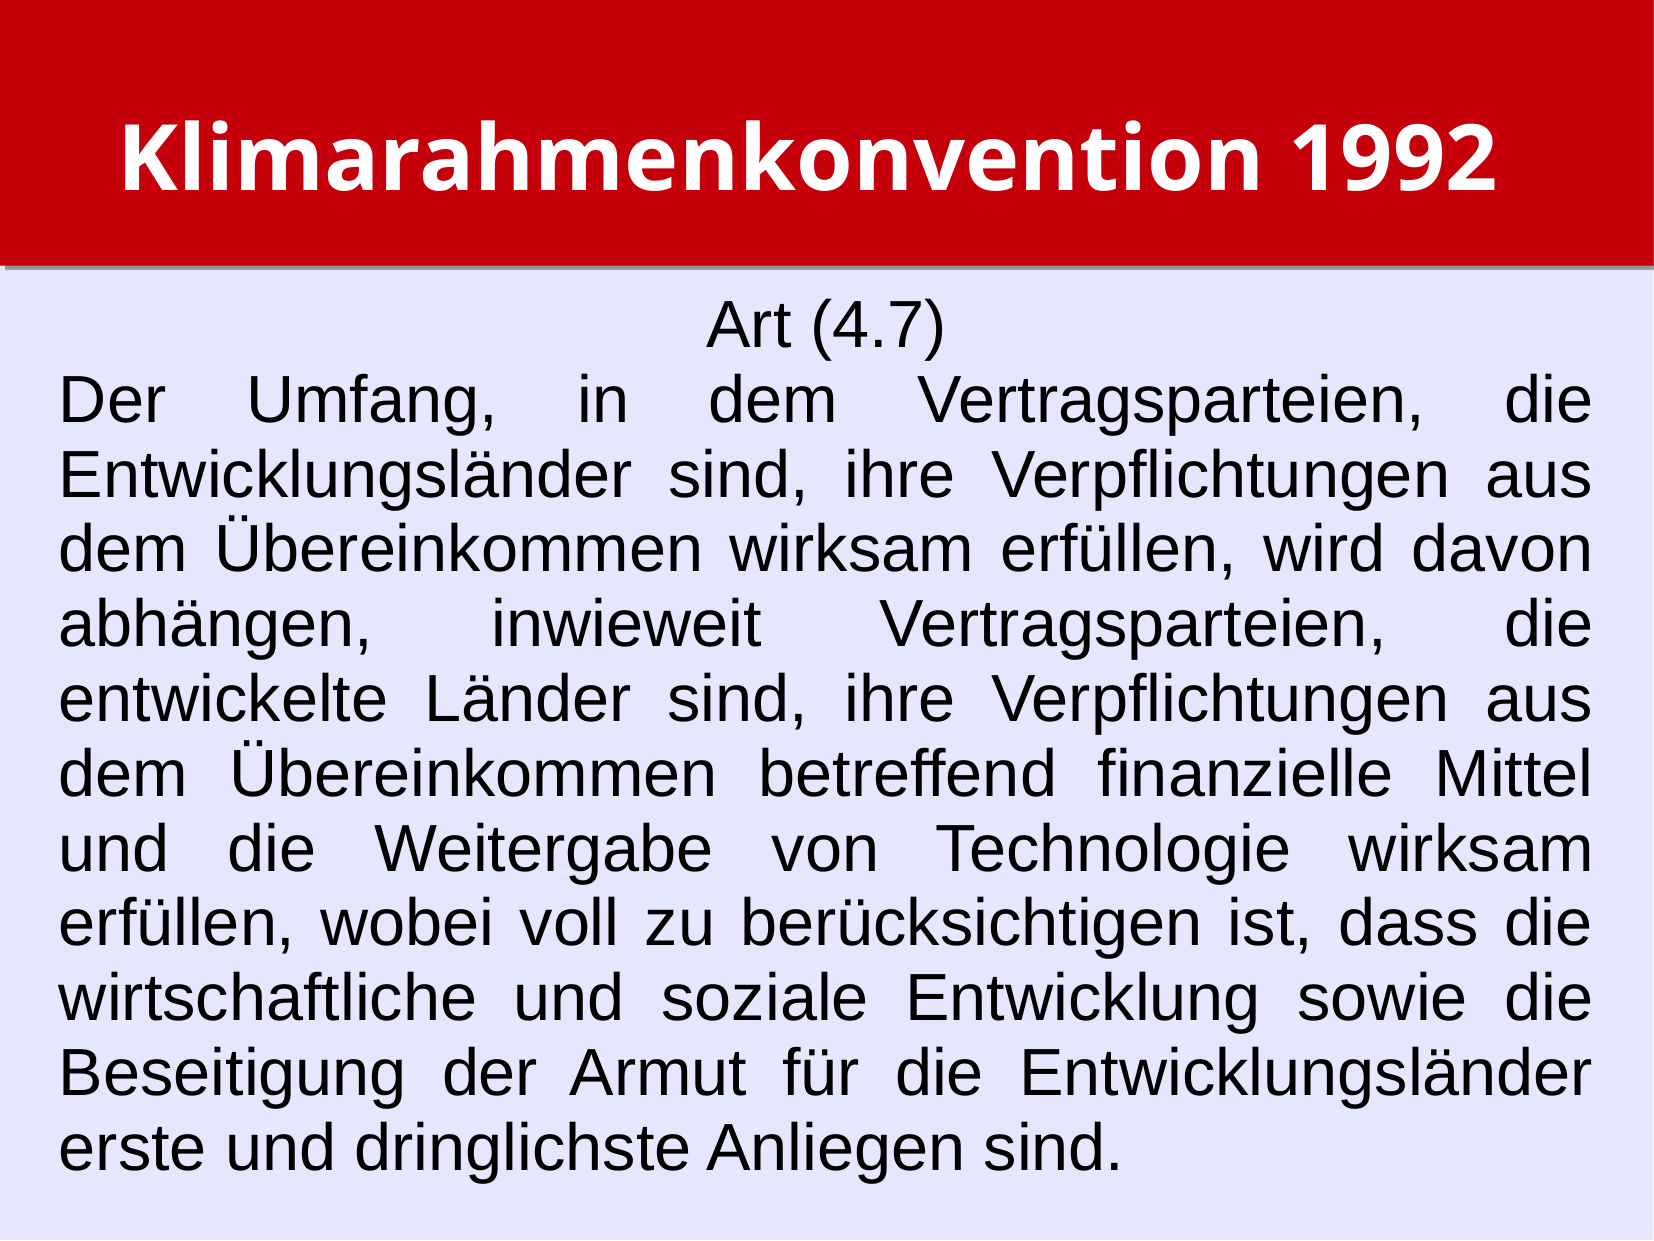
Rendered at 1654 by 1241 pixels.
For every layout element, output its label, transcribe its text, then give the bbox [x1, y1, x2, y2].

title Klimarahmenkonvention 1992 [110, 59, 1506, 252]
subtitle Art (4.7) Der Umfang, in dem Vertragsparteien, die Entwicklungsländer sind, ihre Verpflichtungen aus dem Übereinkommen wirksam erfüllen, wird davon abhängen, inwieweit Vertragsparteien, die entwickelte Länder sind, ihre Verpflichtungen aus dem Übereinkommen betreffend finanzielle Mittel und die Weitergabe von Technologie wirksam erfüllen, wobei voll zu berücksichtigen ist, dass die wirtschaftliche und soziale Entwicklung sowie die Beseitigung der Armut für die Entwicklungsländer erste und dringlichste Anliegen sind. [59, 287, 1595, 1185]
